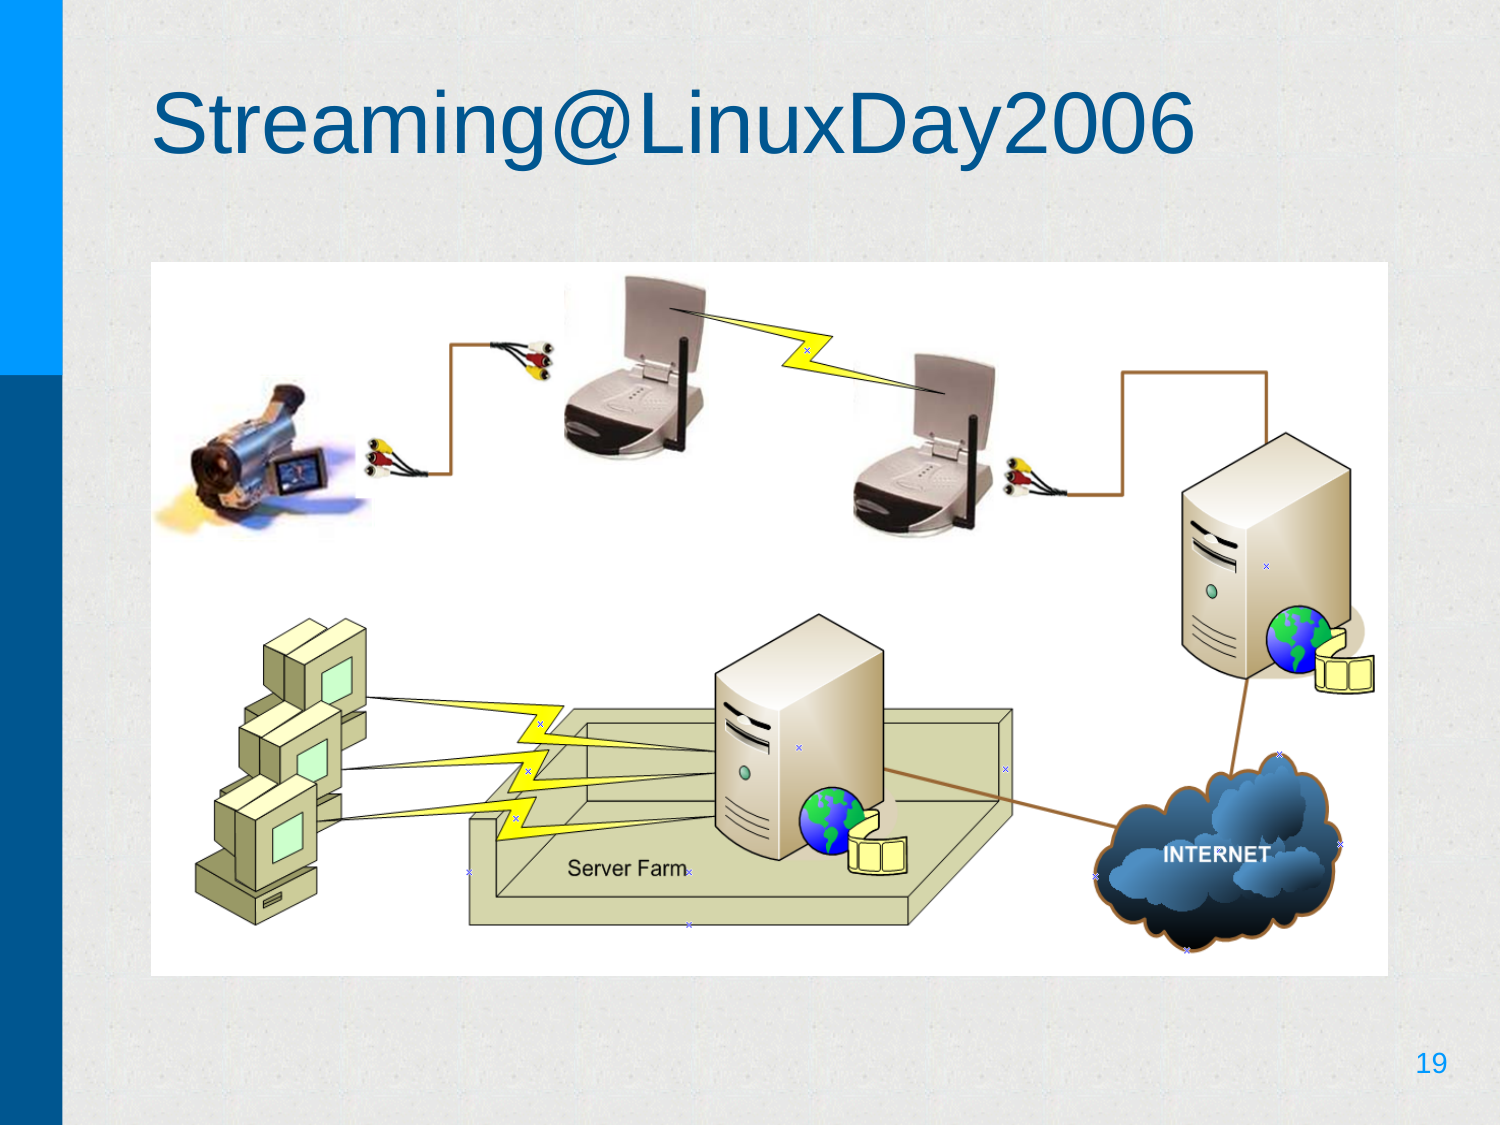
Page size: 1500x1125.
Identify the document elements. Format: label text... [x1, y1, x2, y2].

picture [63, 0, 1500, 1125]
title Streaming@LinuxDay2006 [149, 34, 1388, 223]
